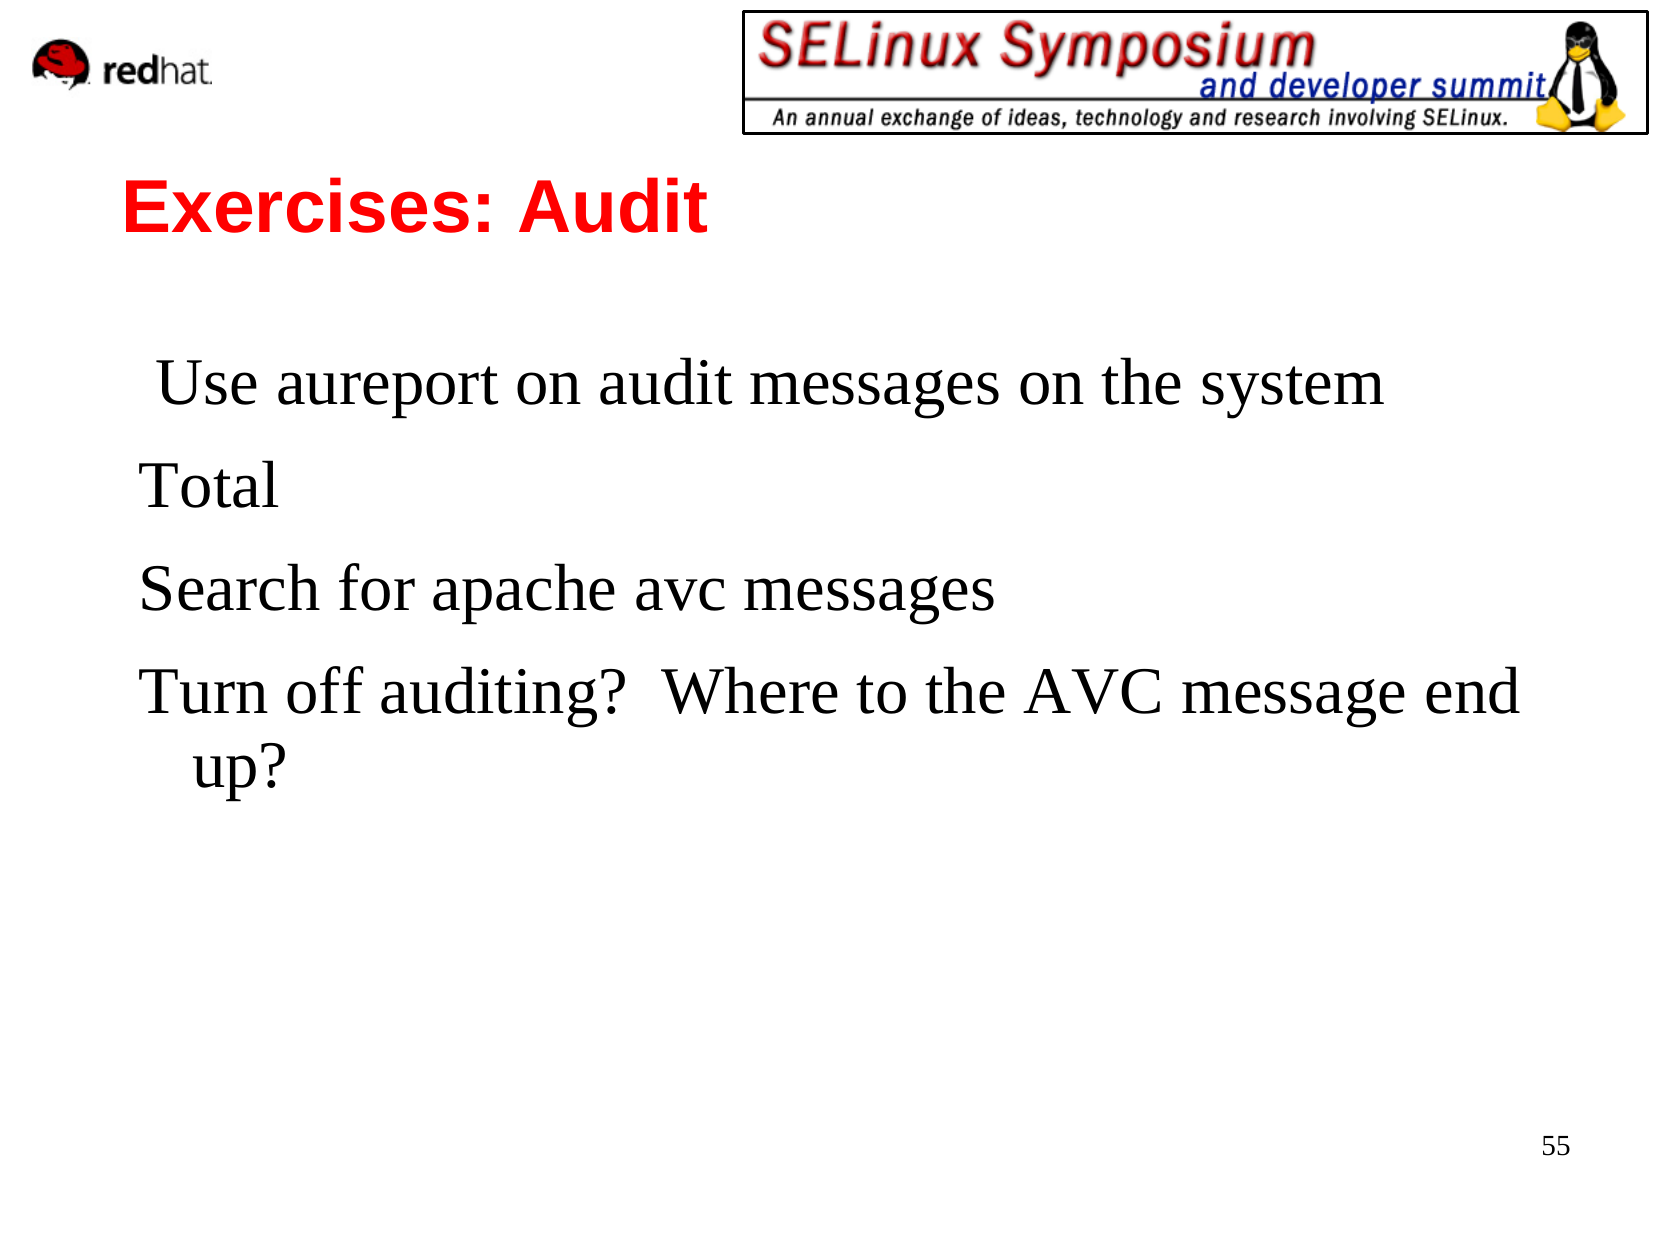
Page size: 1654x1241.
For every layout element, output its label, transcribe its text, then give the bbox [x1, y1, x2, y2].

list Use aureport on audit messages on the system Total Search for apache avc messages Turn off auditing? Where to the AVC message end up? [121, 344, 1534, 1126]
title Exercises: Audit [121, 102, 1534, 310]
picture [745, 13, 1646, 132]
picture [31, 37, 212, 98]
